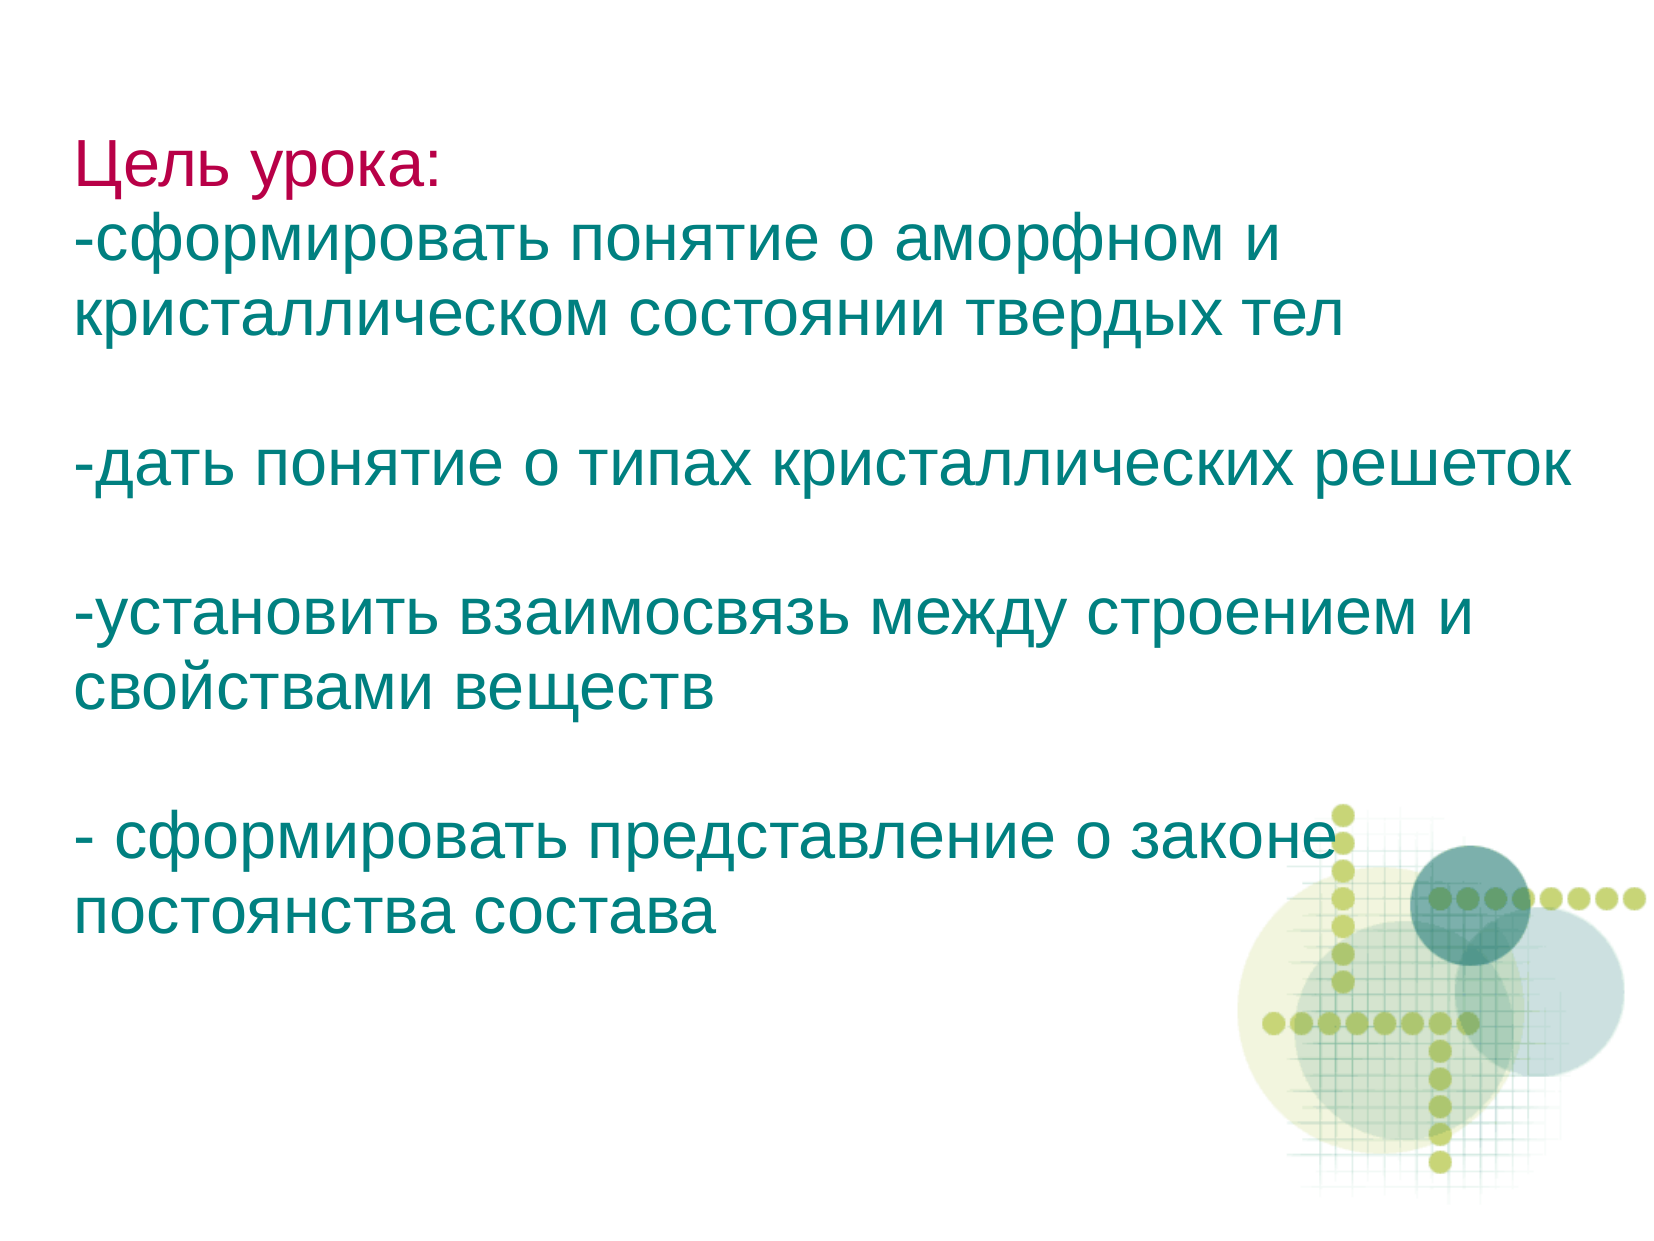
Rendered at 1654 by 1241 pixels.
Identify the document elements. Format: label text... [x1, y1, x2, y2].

picture [1224, 956, 1654, 1211]
text_box Цель урока: -сформировать понятие о аморфном и кристаллическом состоянии твердых тел -дать понятие о типах кристаллических решеток -установить взаимосвязь между строением и свойствами веществ - сформировать представление о законе постоянства состава [59, 118, 1654, 956]
